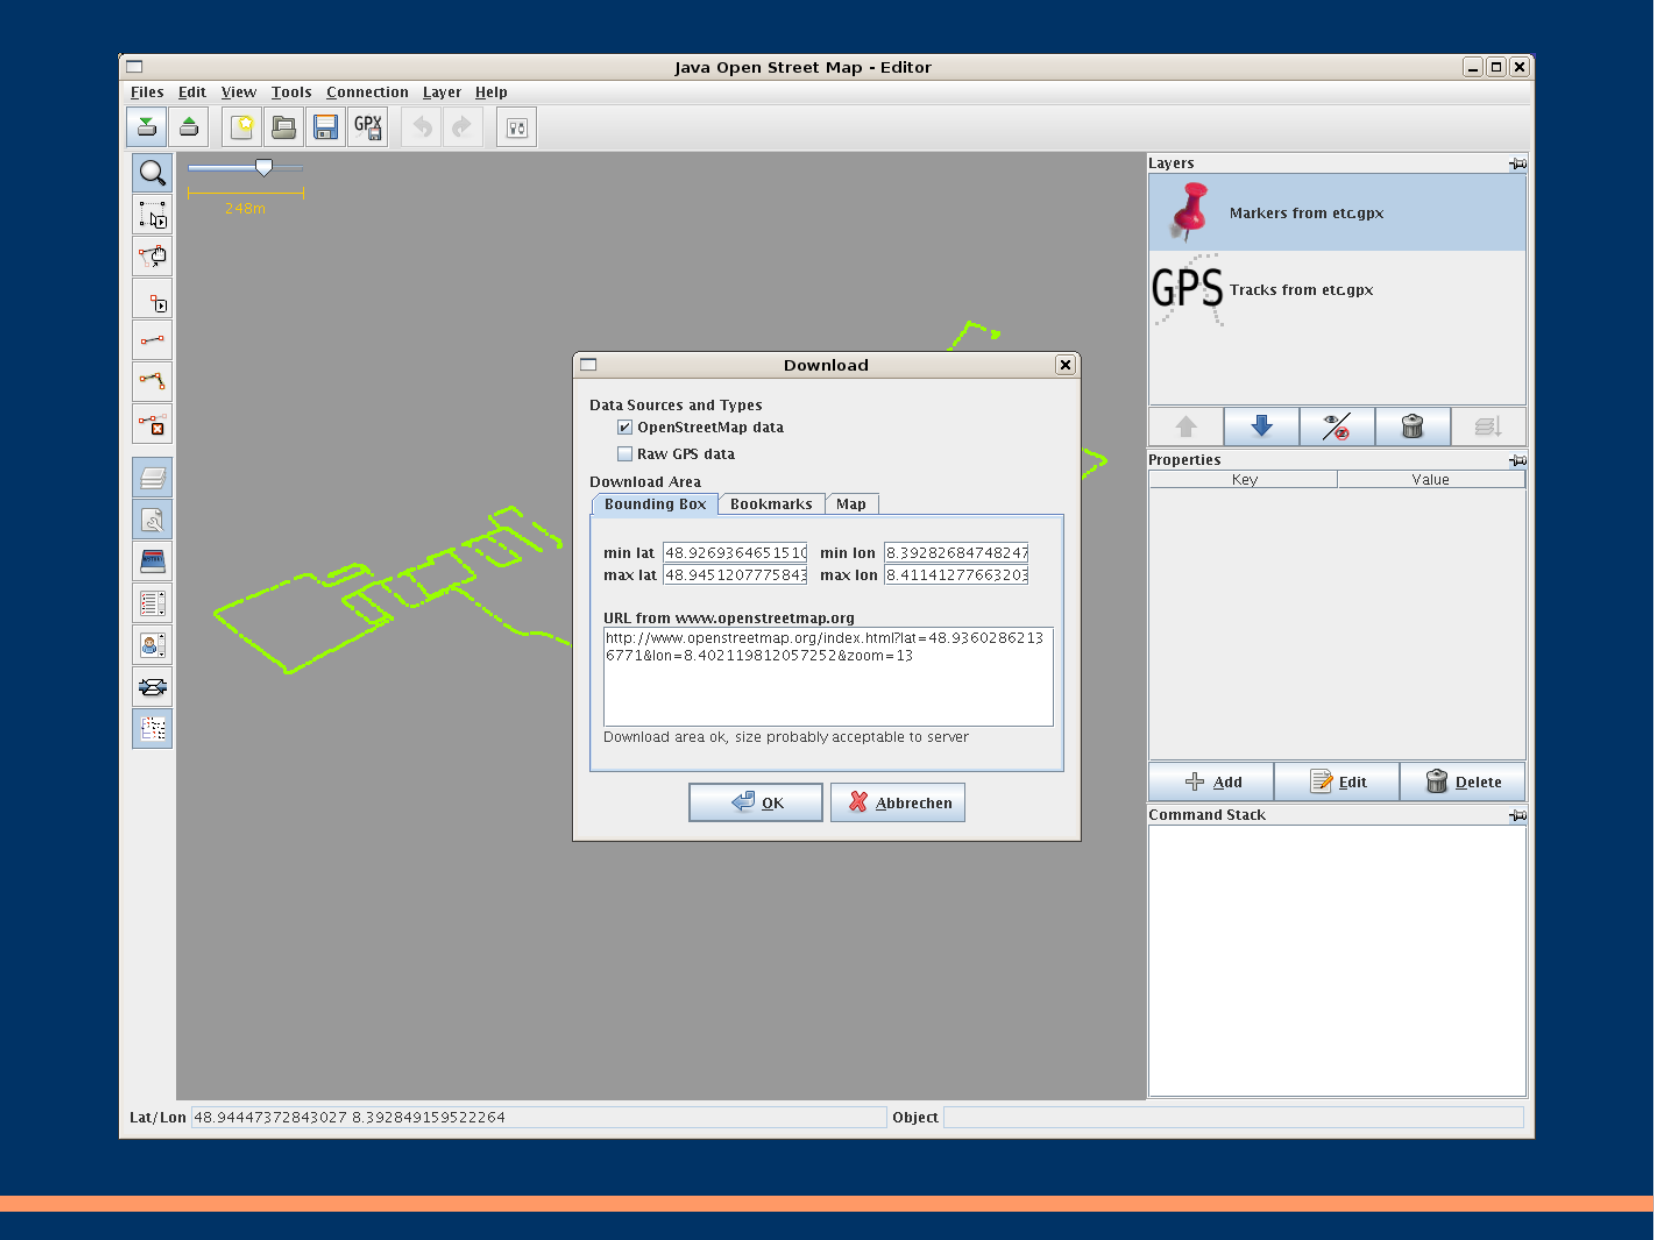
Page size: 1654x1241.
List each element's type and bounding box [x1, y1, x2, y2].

picture [118, 53, 1536, 1140]
